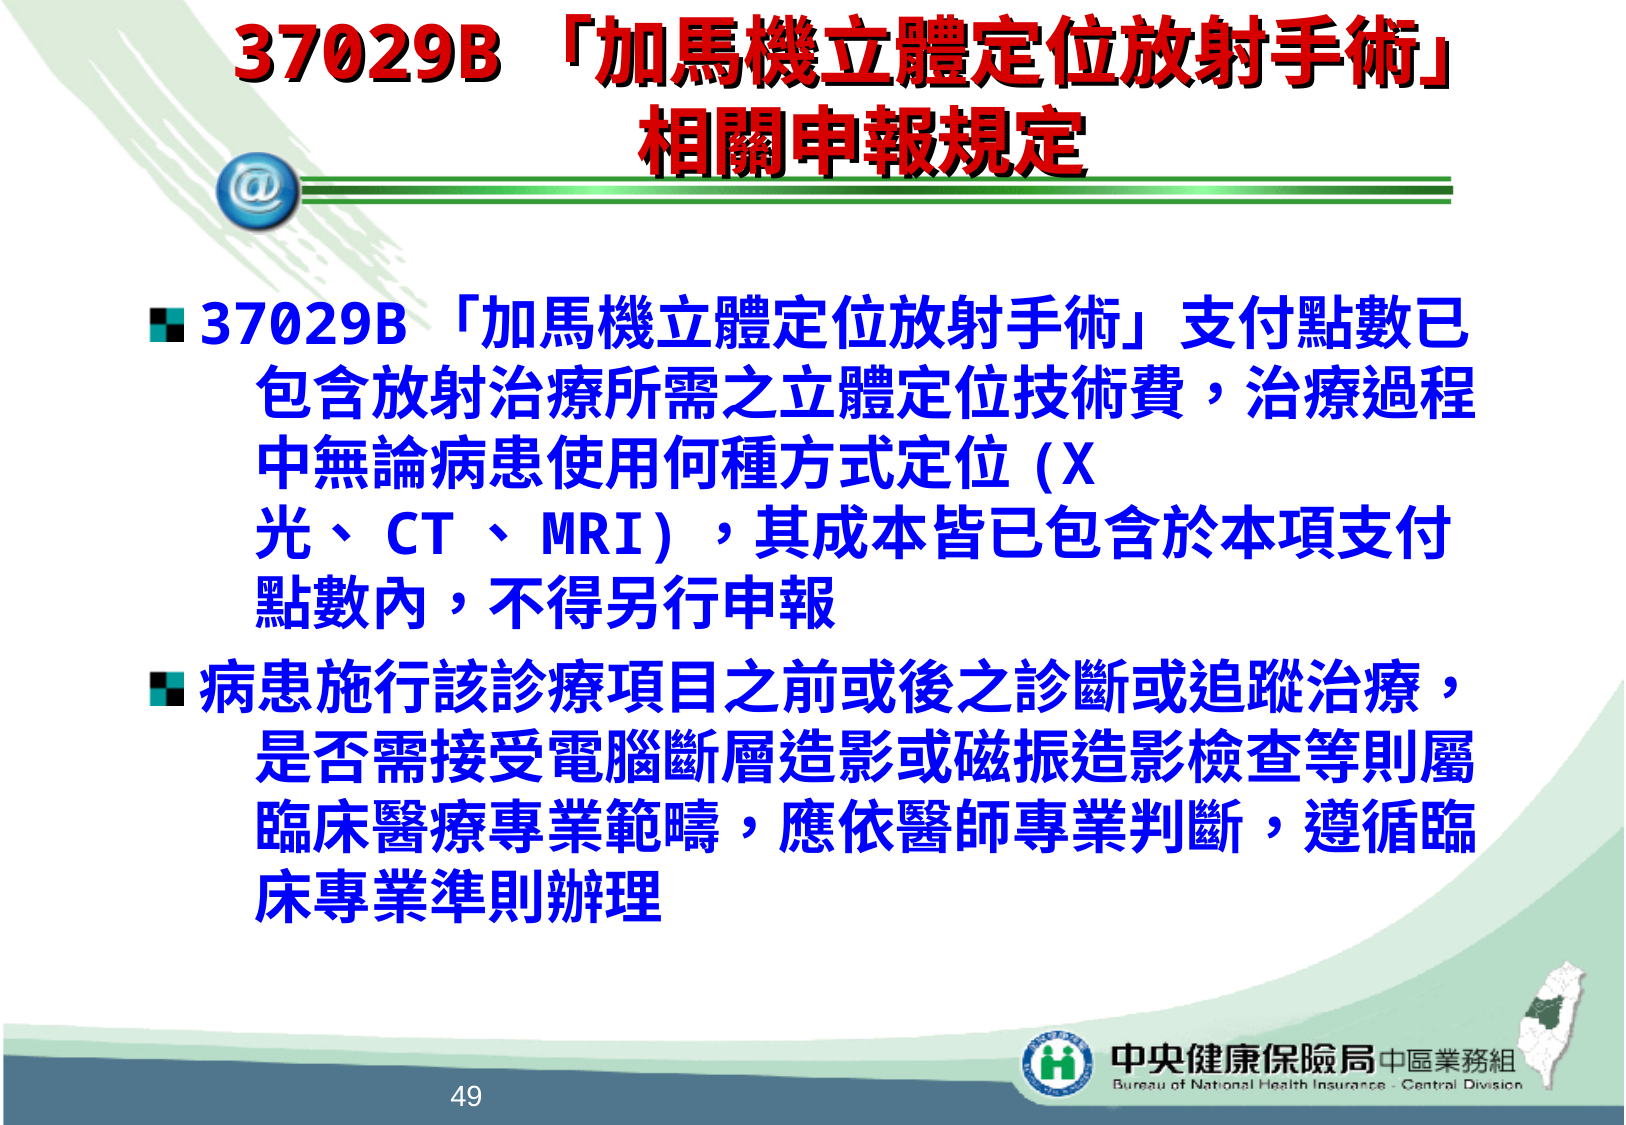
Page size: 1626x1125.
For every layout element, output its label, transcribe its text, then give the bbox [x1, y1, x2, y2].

title 37029B「加馬機立體定位放射手術」 相關申報規定 [162, 0, 1562, 184]
text_box [435, 1065, 815, 1125]
list 37029B「加馬機立體定位放射手術」支付點數已包含放射治療所需之立體定位技術費，治療過程中無論病患使用何種方式定位(X光、CT、MRI)，其成本皆已包含於本項支付點數內，不得另行申報 病患施行該診療項目之前或後之診斷或追蹤治療，是否需接受電腦斷層造影或磁振造影檢查等則屬臨床醫療專業範疇，應依醫師專業判斷，遵循臨床專業準則辦理 [127, 278, 1510, 1018]
